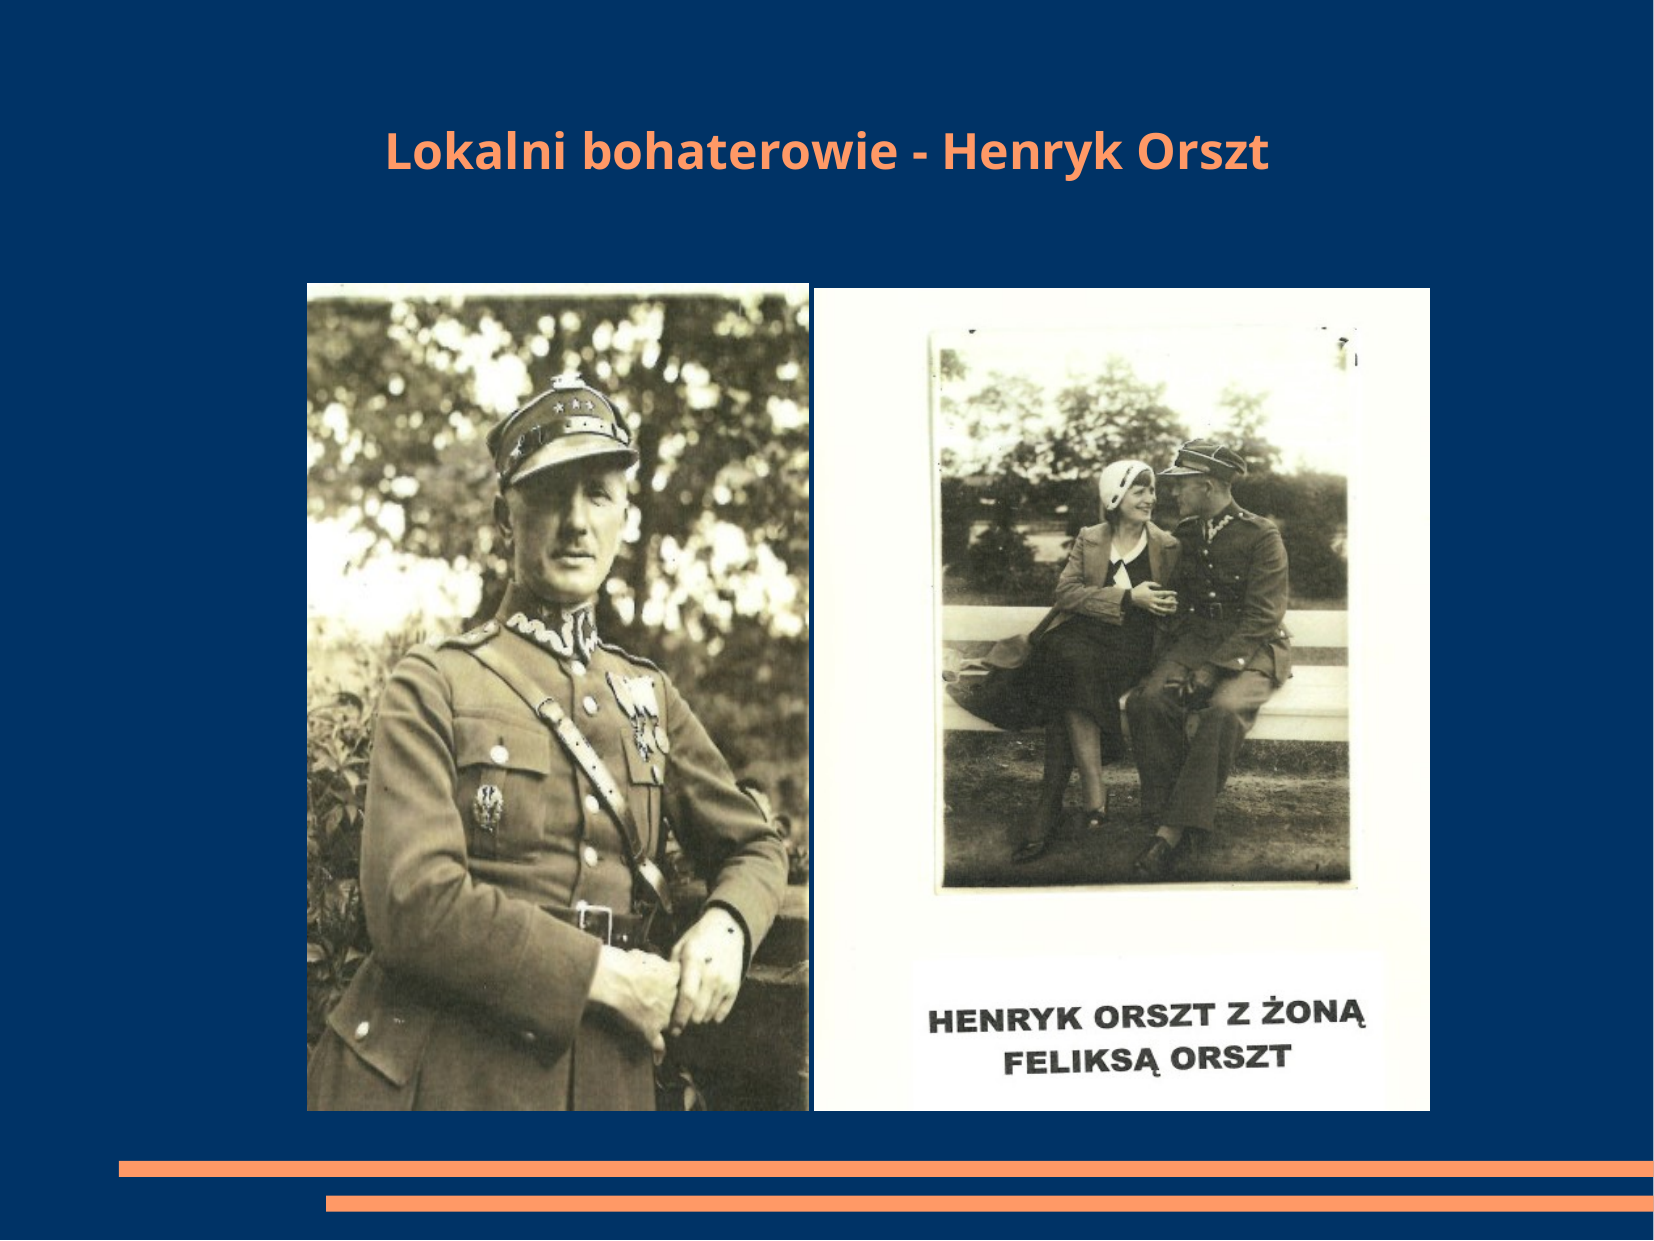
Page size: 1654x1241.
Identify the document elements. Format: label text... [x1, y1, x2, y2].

title Lokalni bohaterowie - Henryk Orszt [121, 46, 1534, 254]
picture [307, 283, 809, 1111]
picture [814, 288, 1430, 1111]
